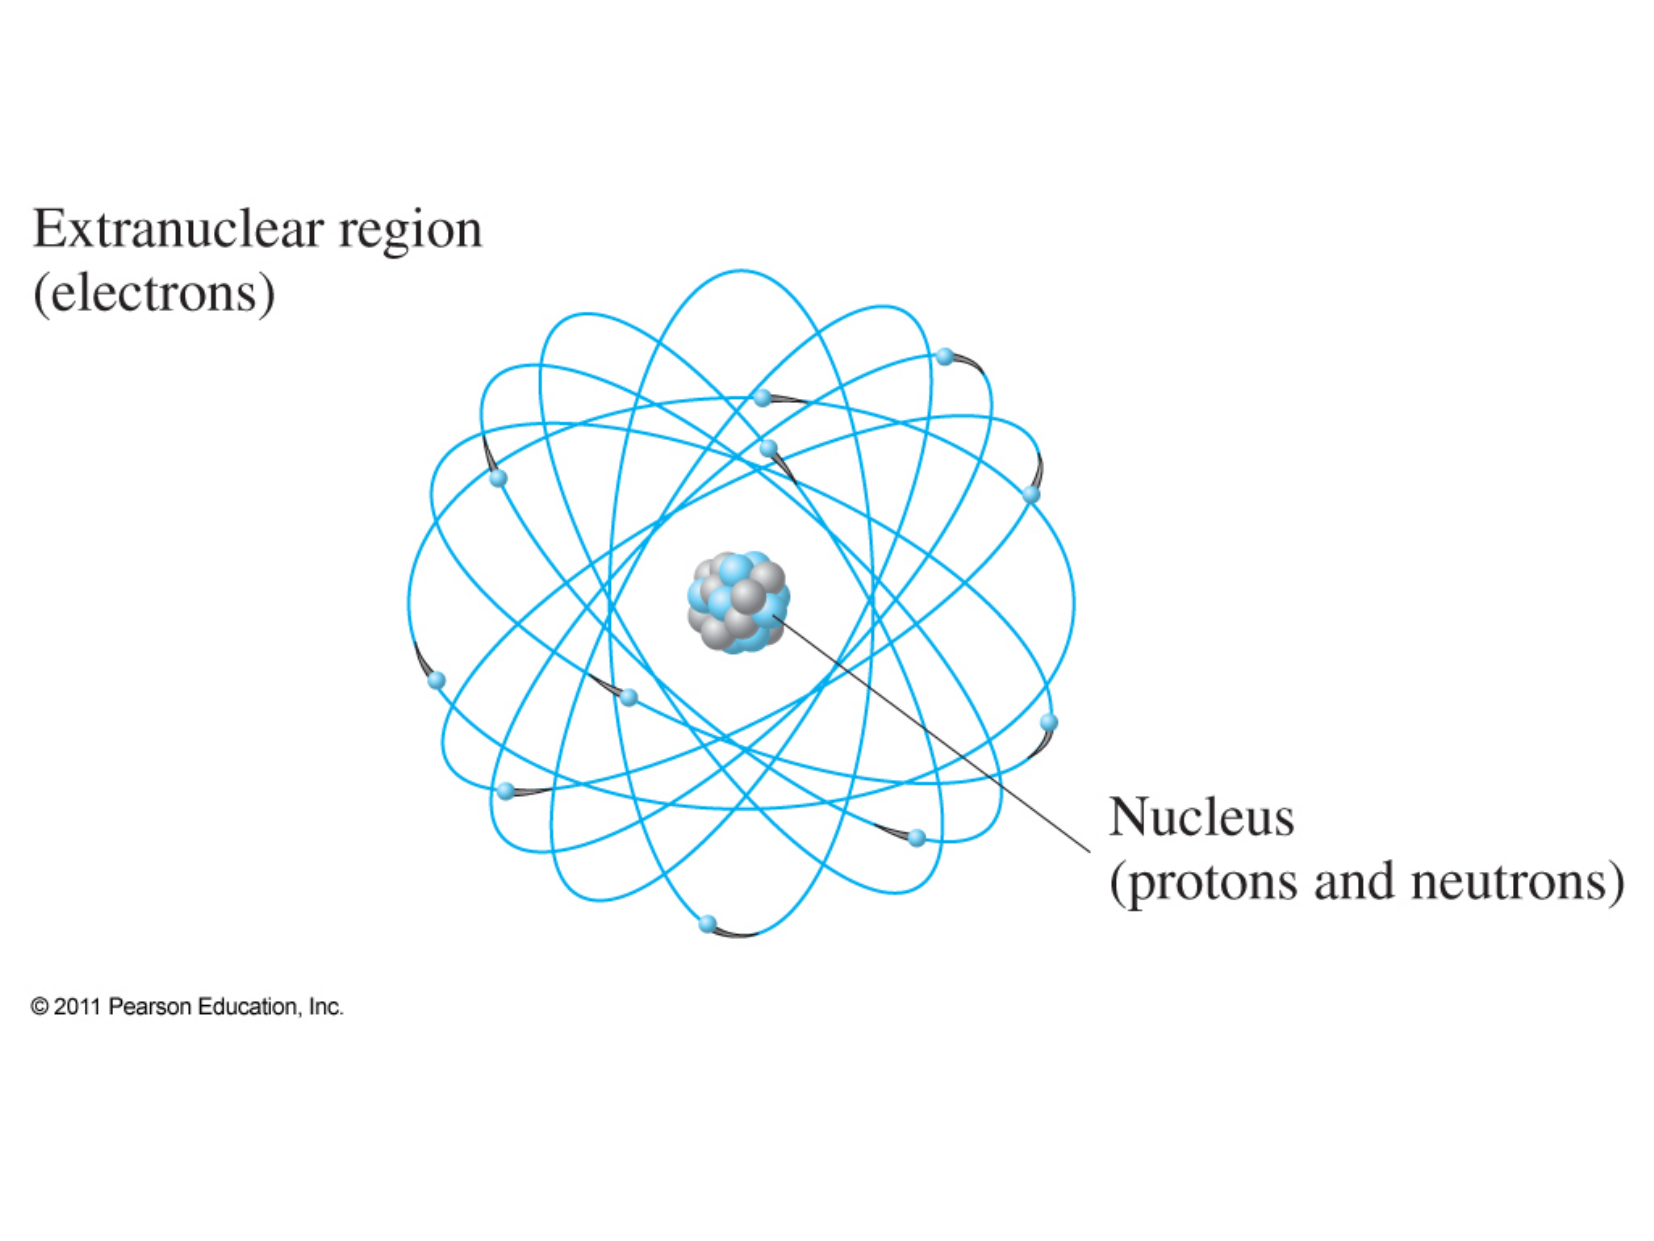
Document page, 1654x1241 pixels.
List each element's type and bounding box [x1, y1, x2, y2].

picture [0, 172, 1654, 1068]
